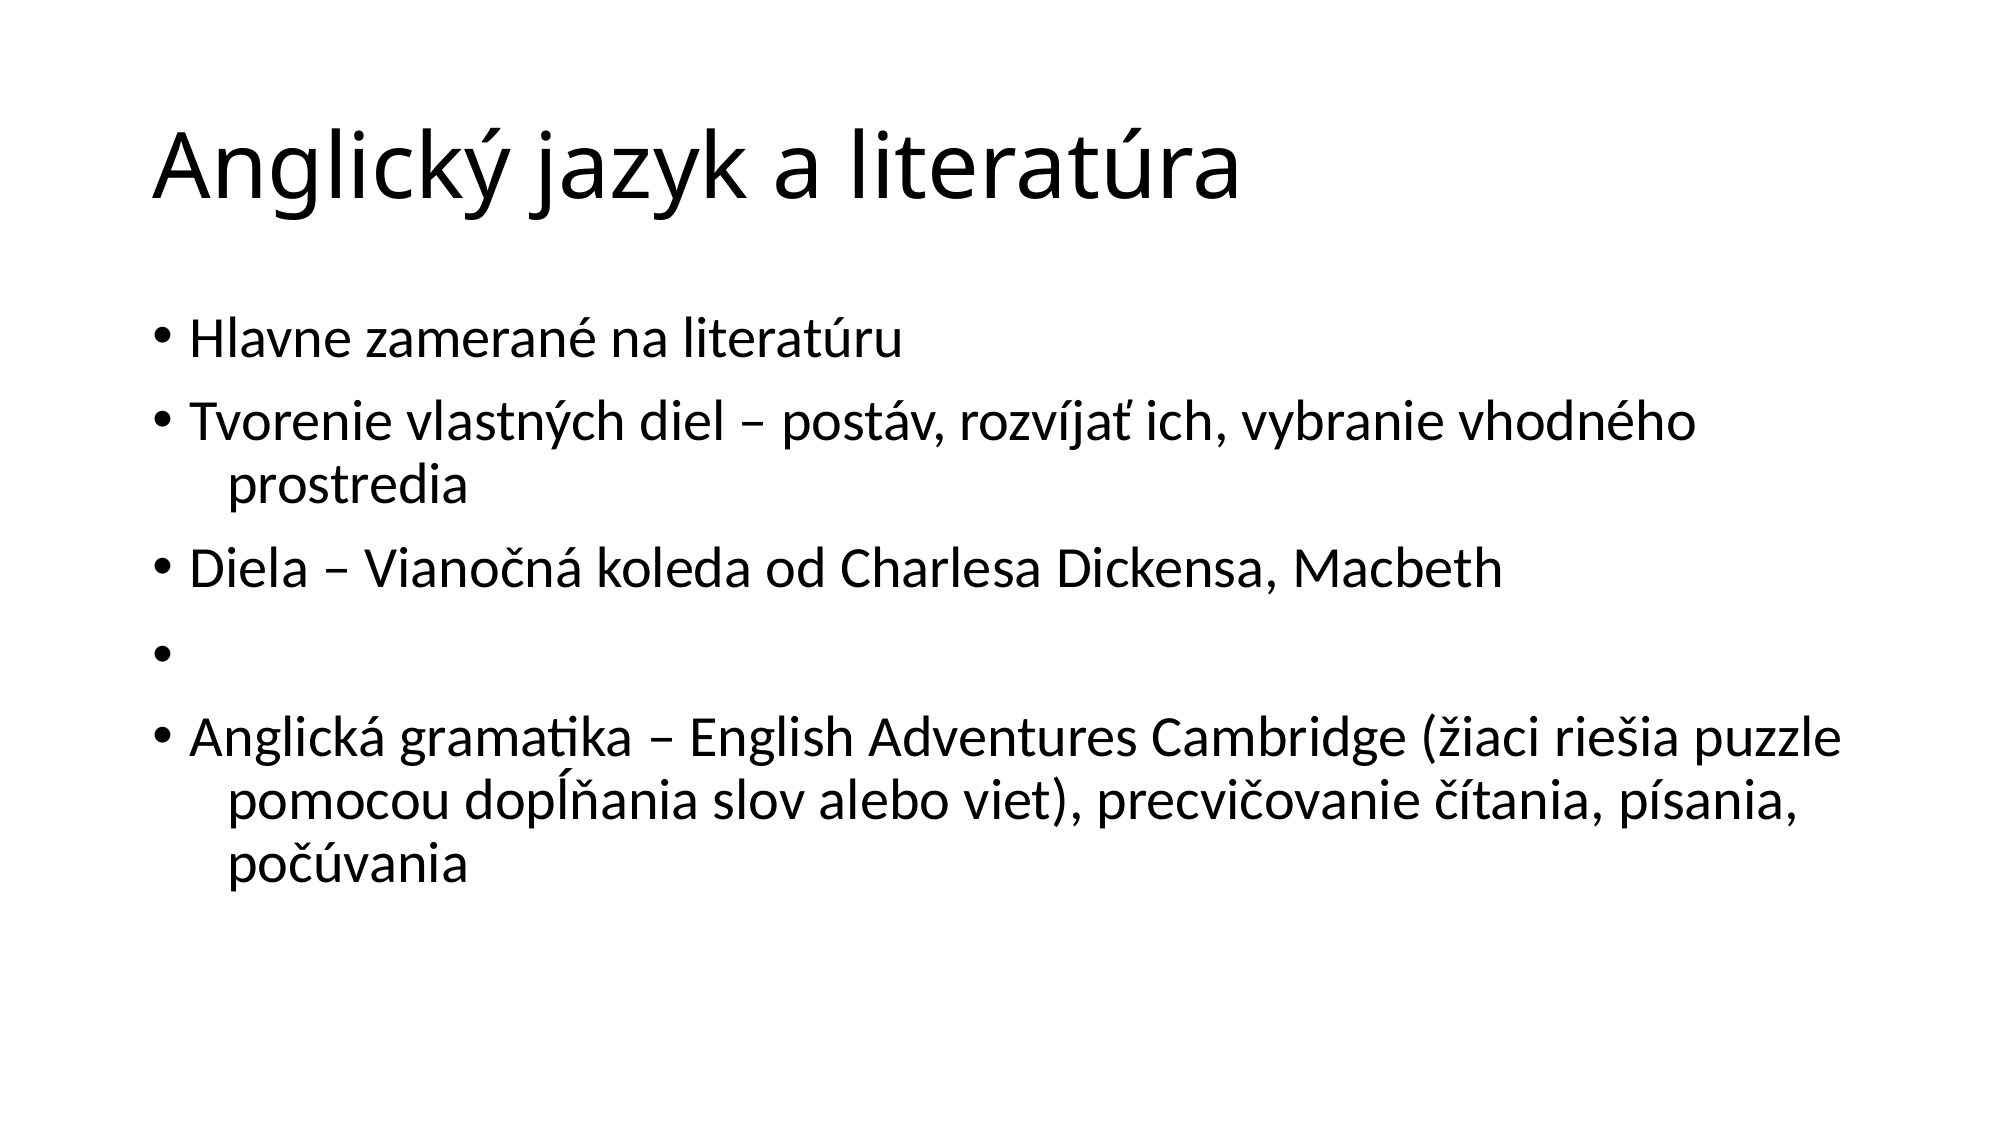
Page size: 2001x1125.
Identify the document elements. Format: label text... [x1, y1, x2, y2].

title Anglický jazyk a literatúra [137, 59, 1863, 278]
list Hlavne zamerané na literatúru Tvorenie vlastných diel – postáv, rozvíjať ich, vybranie vhodného prostredia Diela – Vianočná koleda od Charlesa Dickensa, Macbeth Anglická gramatika – English Adventures Cambridge (žiaci riešia puzzle pomocou dopĺňania slov alebo viet), precvičovanie čítania, písania, počúvania [137, 299, 1863, 1014]
